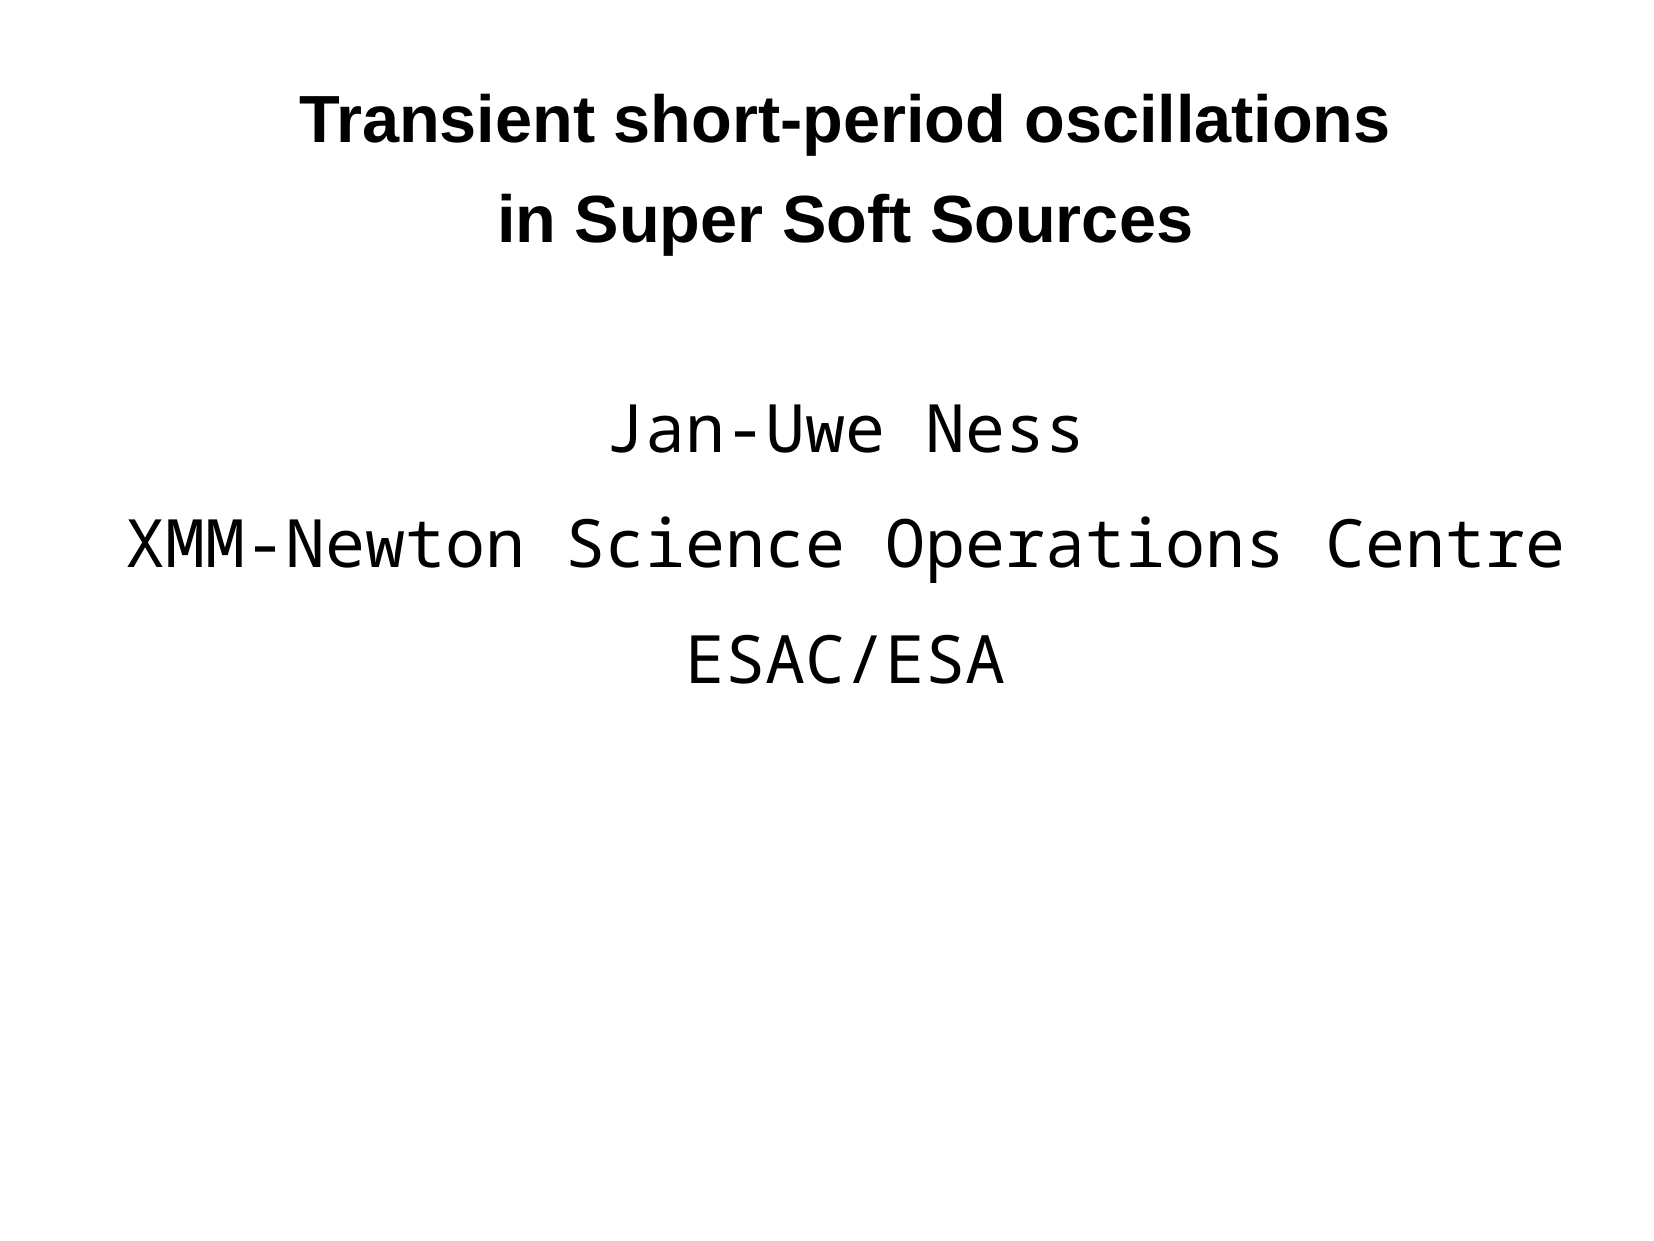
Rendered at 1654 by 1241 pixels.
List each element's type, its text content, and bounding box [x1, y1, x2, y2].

text_box Transient short-period oscillations in Super Soft Sources Jan-Uwe Ness XMM-Newton Science Operations Centre ESAC/ESA [37, 75, 1654, 703]
